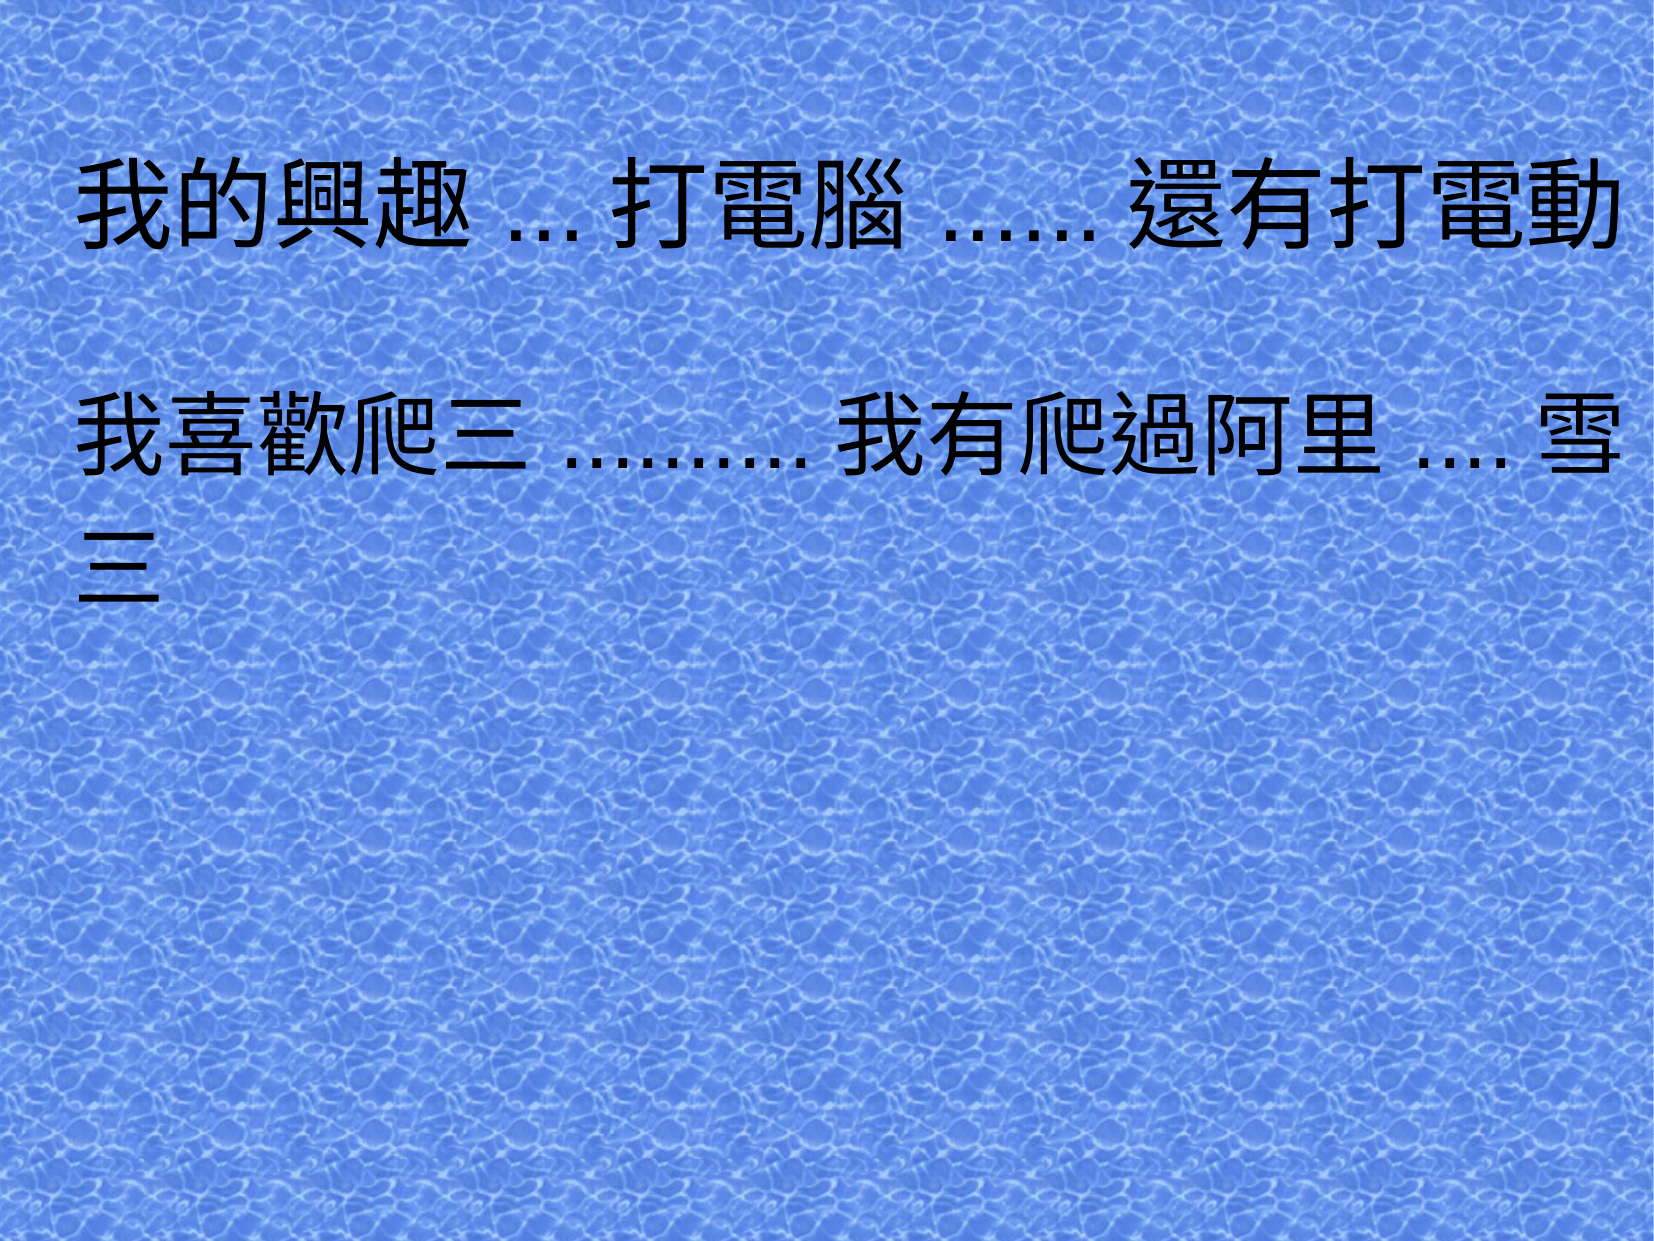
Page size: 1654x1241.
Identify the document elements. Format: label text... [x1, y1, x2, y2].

text_box 我喜歡爬三..........我有爬過阿里....雪三 [59, 354, 1654, 590]
text_box 我的興趣...打電腦......還有打電動 [59, 118, 1654, 254]
picture [0, 0, 1654, 1241]
